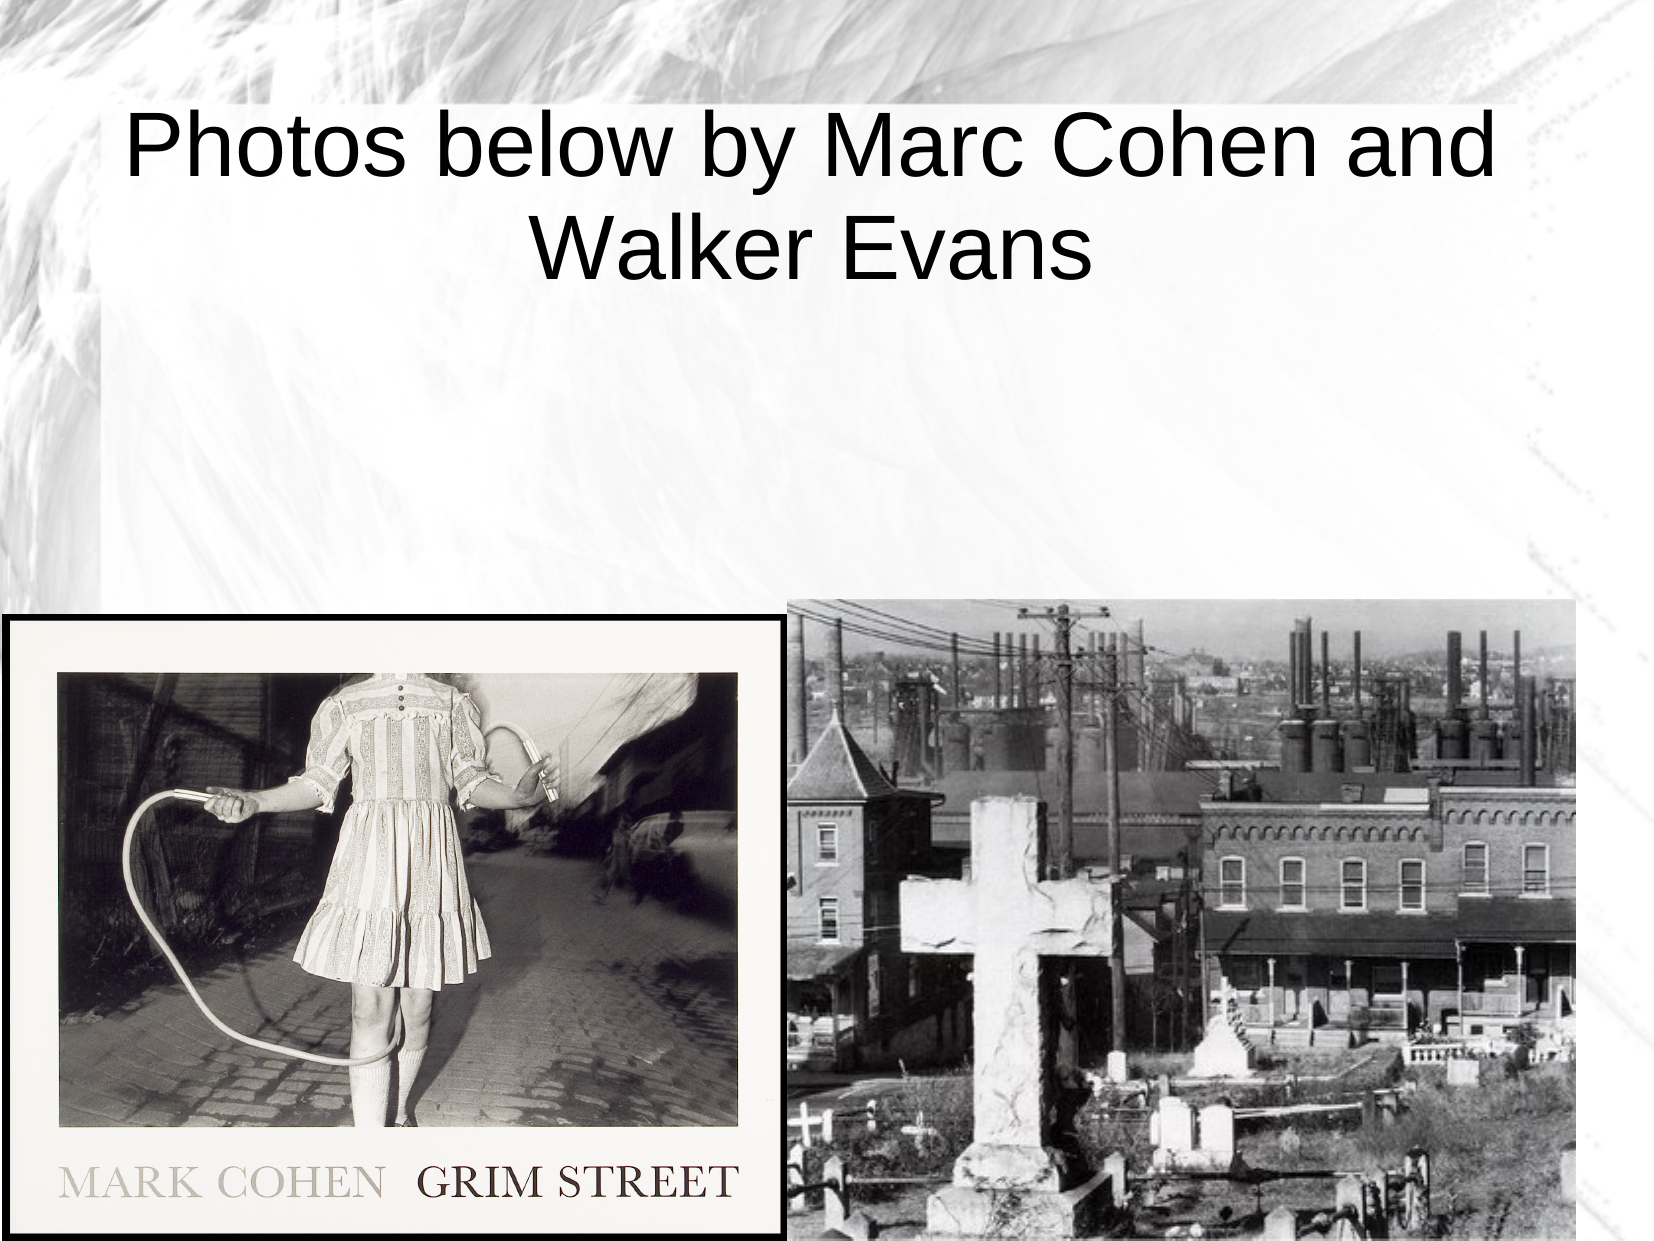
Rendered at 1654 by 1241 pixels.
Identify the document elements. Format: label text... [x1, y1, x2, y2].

title Photos below by Marc Cohen and Walker Evans [118, 93, 1506, 299]
picture [0, 0, 1654, 1241]
